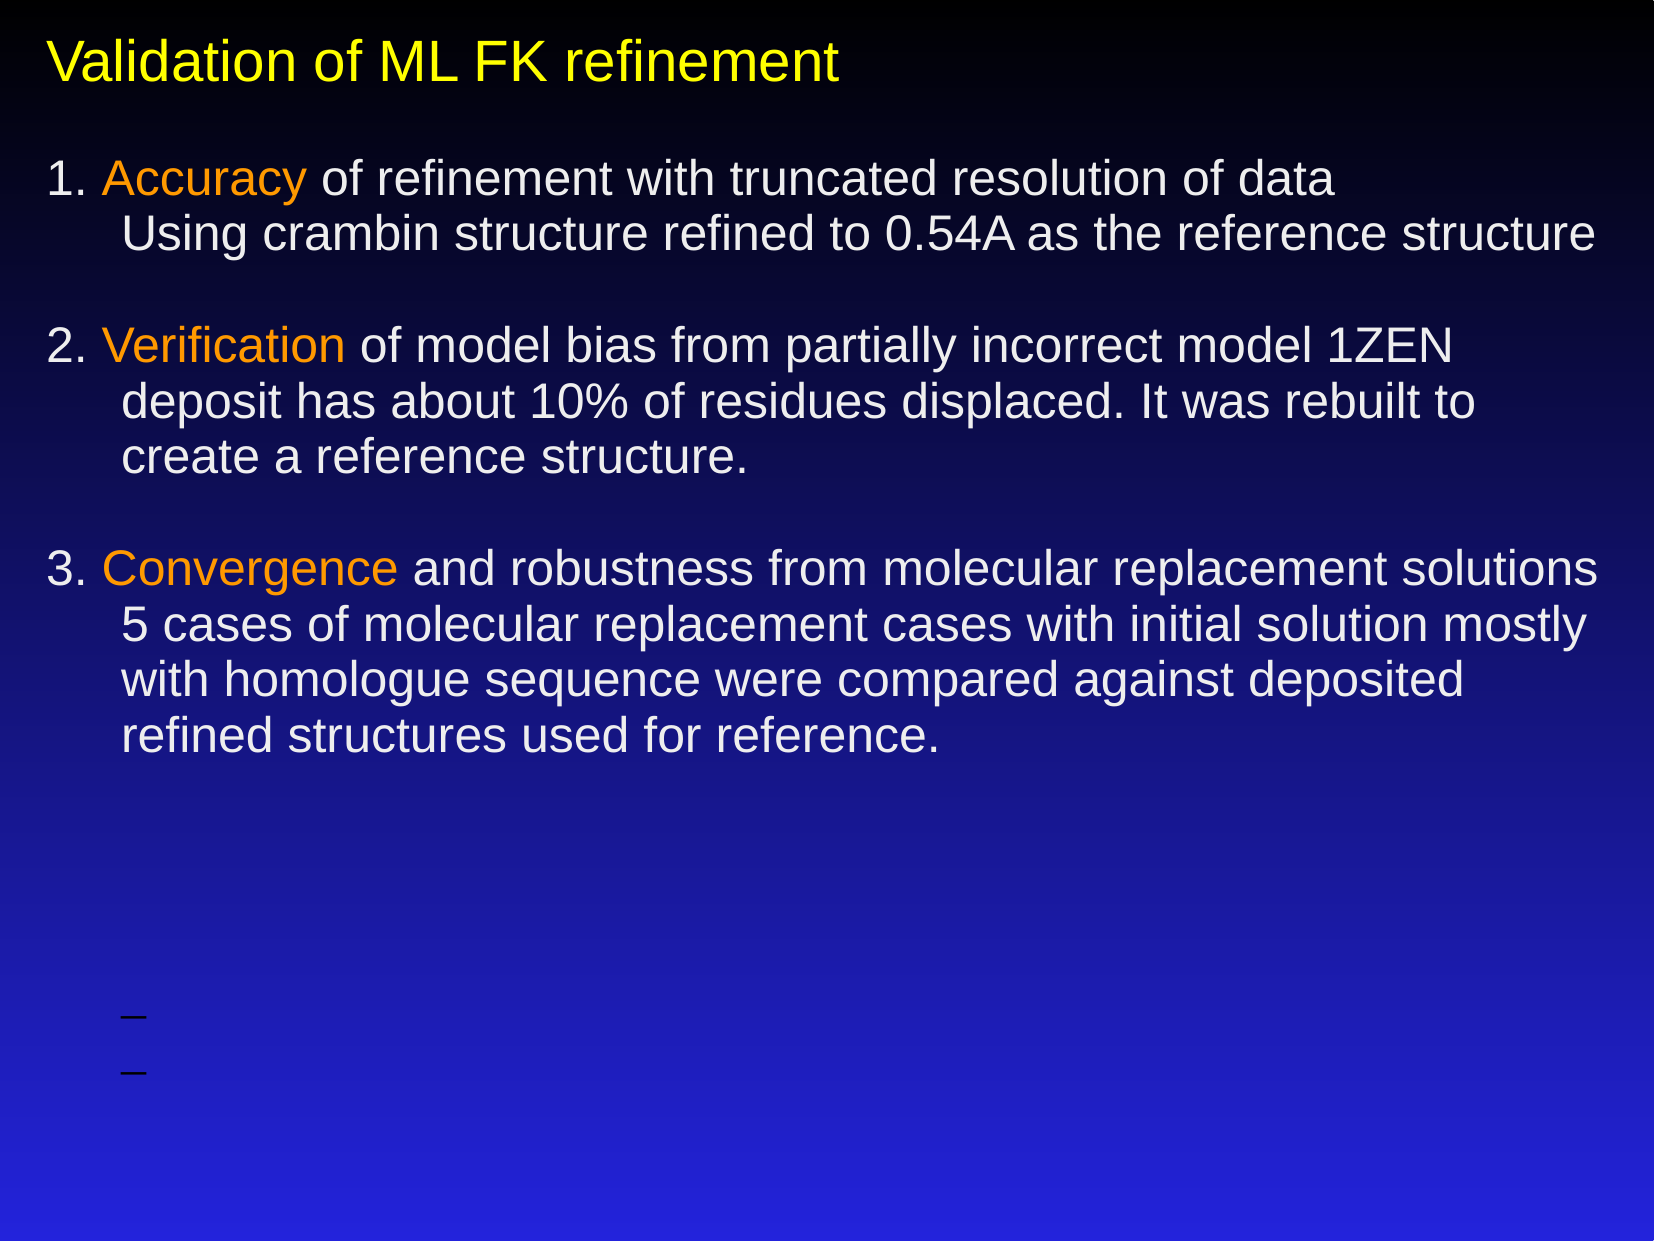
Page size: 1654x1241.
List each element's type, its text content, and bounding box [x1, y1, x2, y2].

text_box Validation of ML FK refinement 1. Accuracy of refinement with truncated resolution of data Using crambin structure refined to 0.54A as the reference structure 2. Verification of model bias from partially incorrect model 1ZEN deposit has about 10% of residues displaced. It was rebuilt to create a reference structure. 3. Convergence and robustness from molecular replacement solutions 5 cases of molecular replacement cases with initial solution mostly with homologue sequence were compared against deposited refined structures used for reference. [31, 22, 1630, 554]
